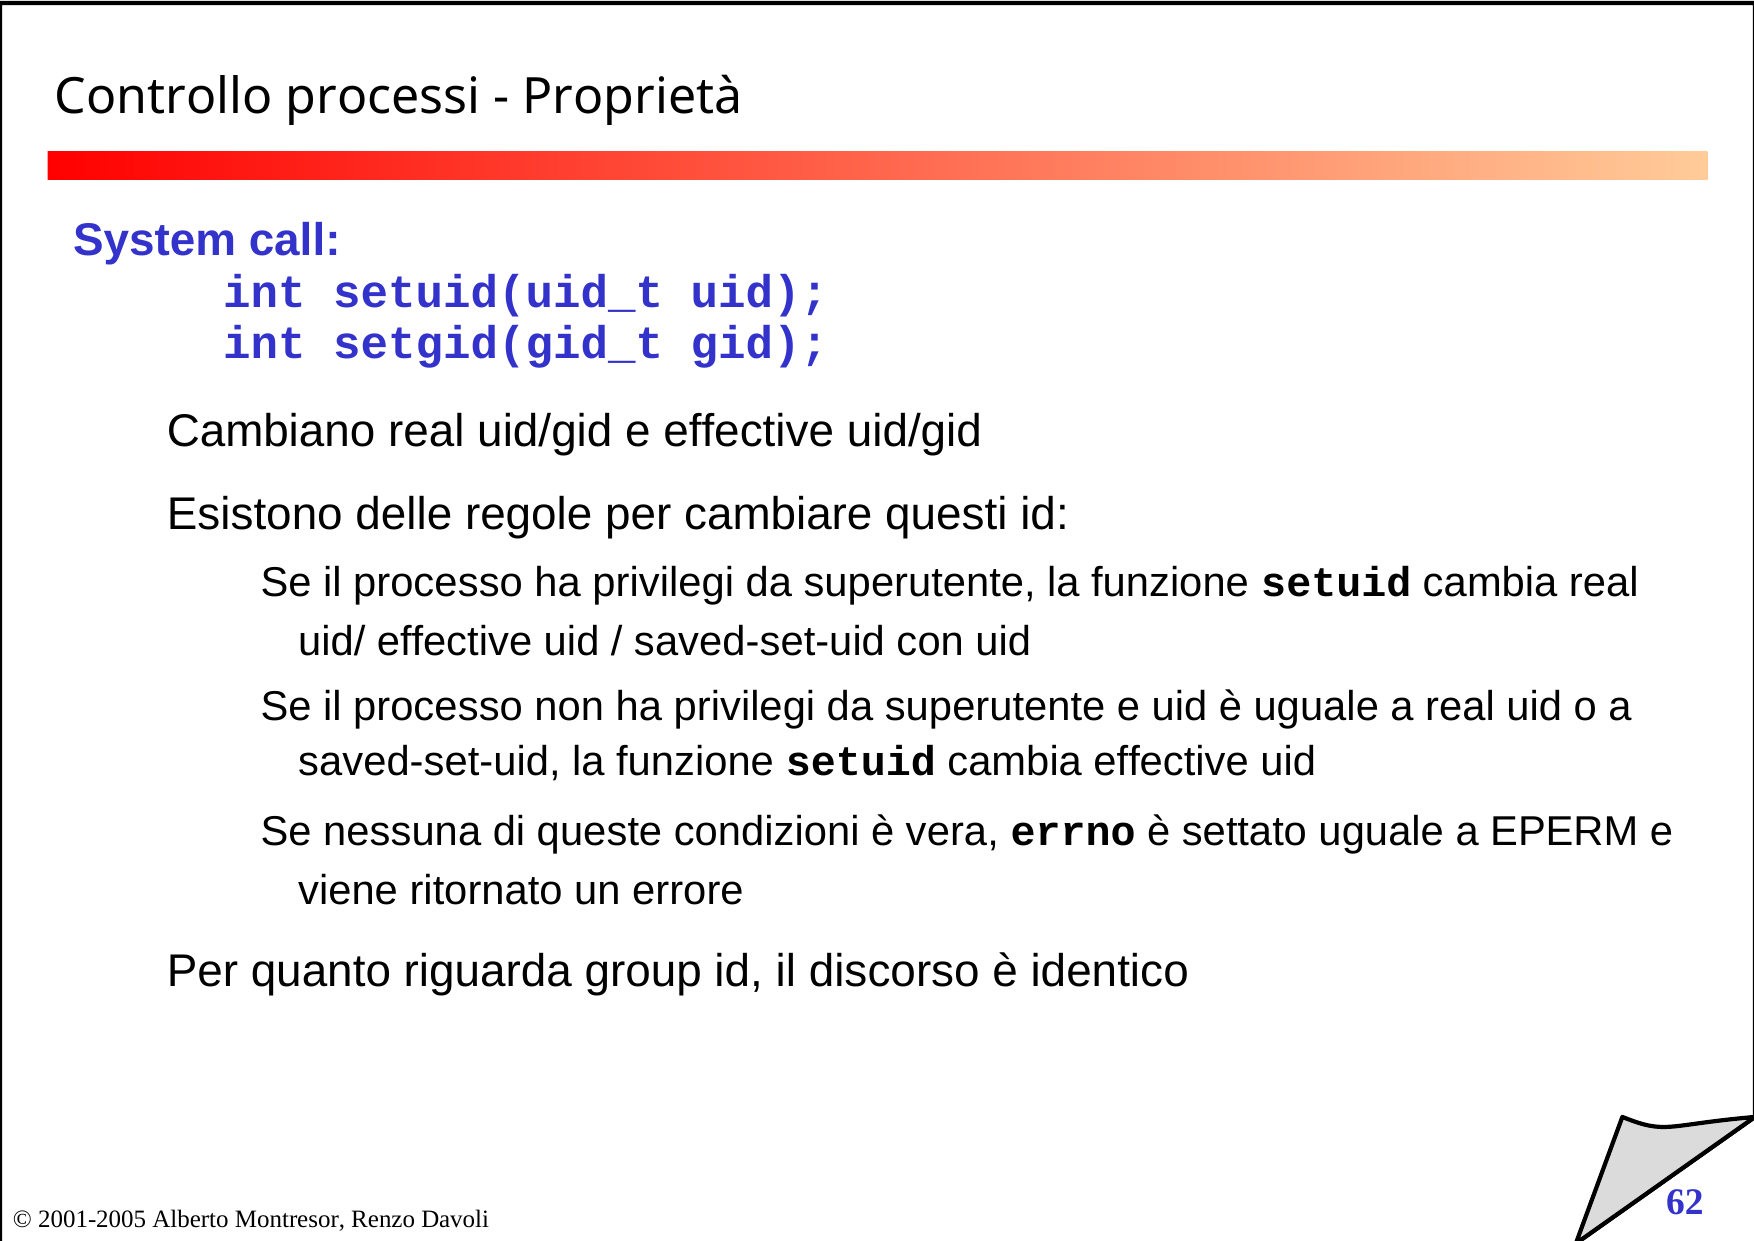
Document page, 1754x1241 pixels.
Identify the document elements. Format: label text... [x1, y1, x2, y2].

list System call: int setuid(uid_t uid); int setgid(gid_t gid); Cambiano real uid/gid e effective uid/gid Esistono delle regole per cambiare questi id: Se il processo ha privilegi da superutente, la funzione setuid cambia real uid/ effective uid / saved-set-uid con uid Se il processo non ha privilegi da superutente e uid è uguale a real uid o a saved-set-uid, la funzione setuid cambia effective uid Se nessuna di queste condizioni è vera, errno è settato uguale a EPERM e viene ritornato un errore Per quanto riguarda group id, il discorso è identico [58, 206, 1696, 1152]
title Controllo processi - Proprietà [40, 49, 1714, 144]
